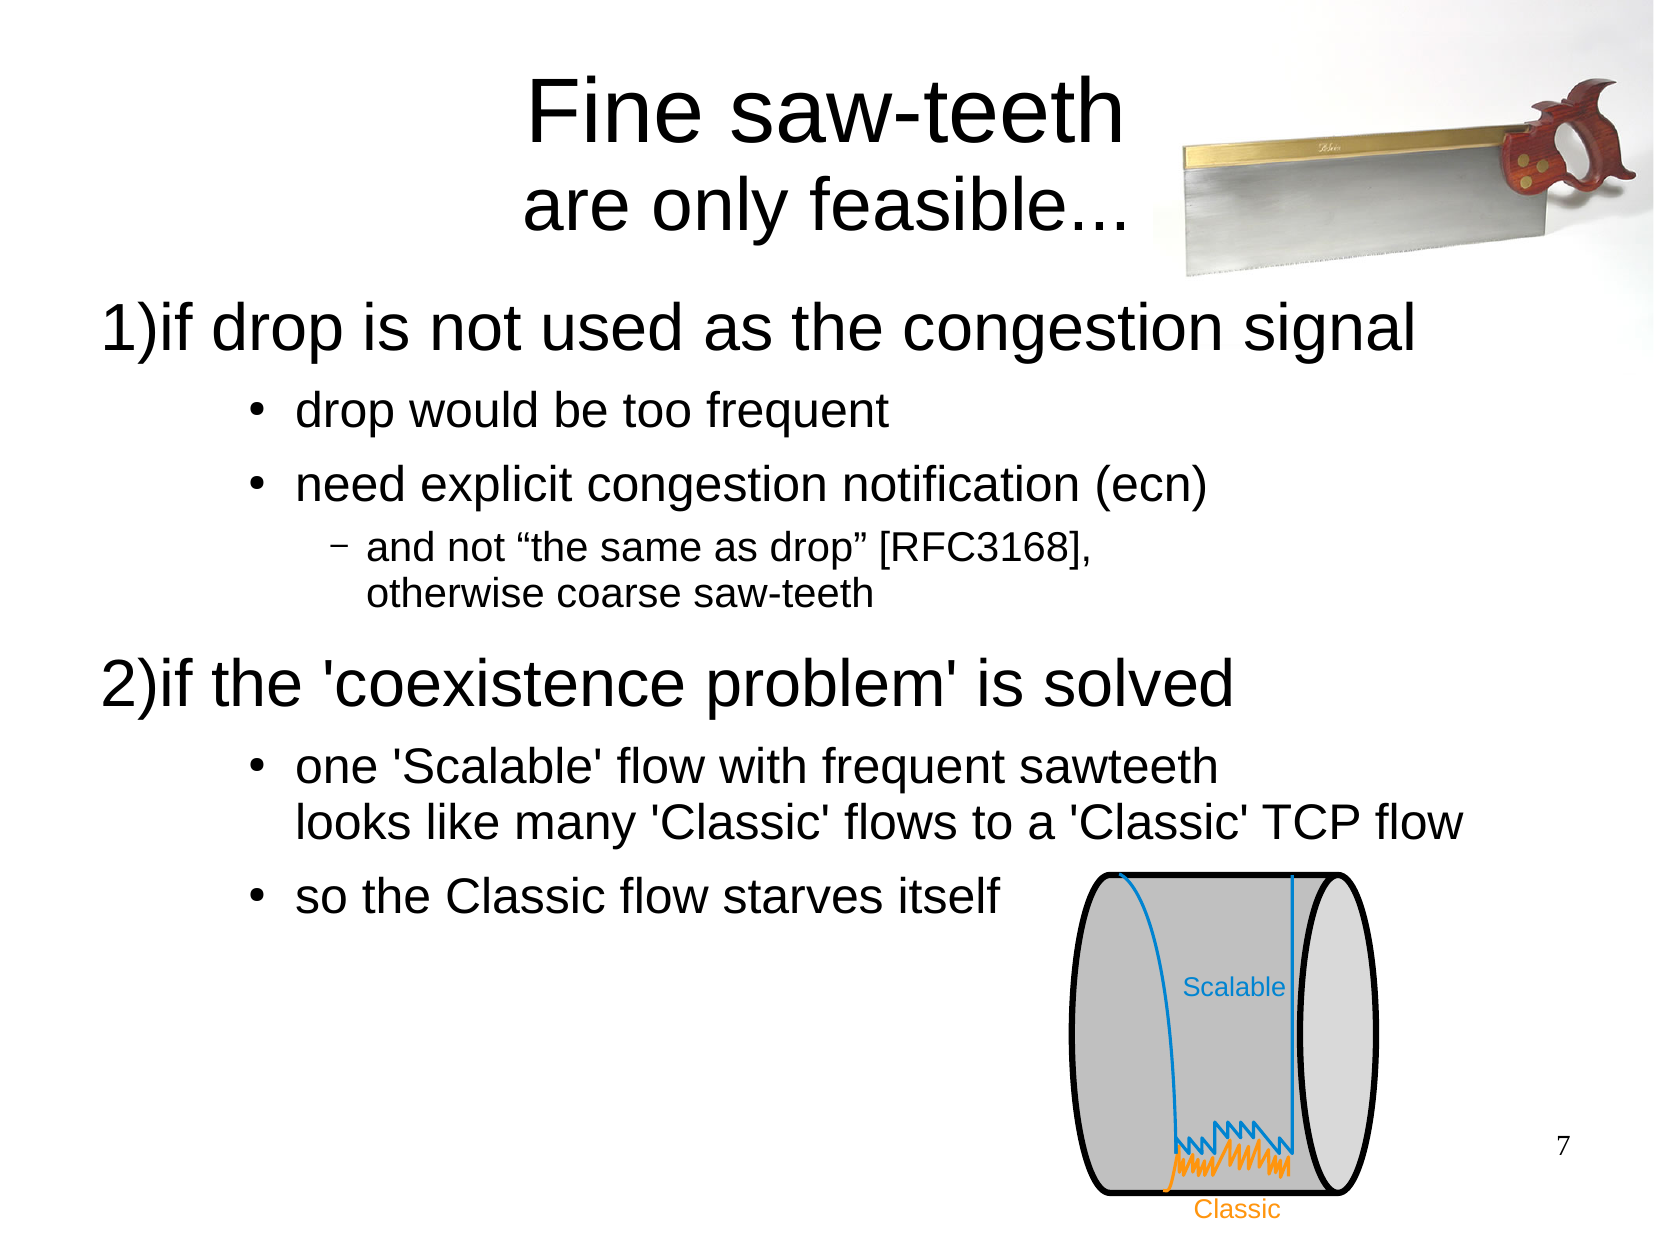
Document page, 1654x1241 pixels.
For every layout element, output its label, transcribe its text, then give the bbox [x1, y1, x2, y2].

text_box [1169, 1010, 1290, 1147]
text_box [1181, 1148, 1190, 1163]
list if drop is not used as the congestion signal drop would be too frequent need explicit congestion notification (ecn) and not “the same as drop” [RFC3168], otherwise coarse saw-teeth if the 'coexistence problem' is solved one 'Scalable' flow with frequent sawteeth looks like many 'Classic' flows to a 'Classic' TCP flow so the Classic flow starves itself [82, 290, 1571, 1010]
picture [1153, 0, 1654, 375]
text_box [1230, 1129, 1276, 1161]
text_box [1071, 874, 1175, 1193]
text_box Scalable [1167, 964, 1301, 1010]
title Fine saw-teeth are only feasible... [82, 49, 1571, 257]
text_box [1168, 1010, 1334, 1193]
text_box [1125, 874, 1337, 990]
text_box Classic [1179, 1187, 1296, 1233]
text_box [1191, 1129, 1227, 1165]
